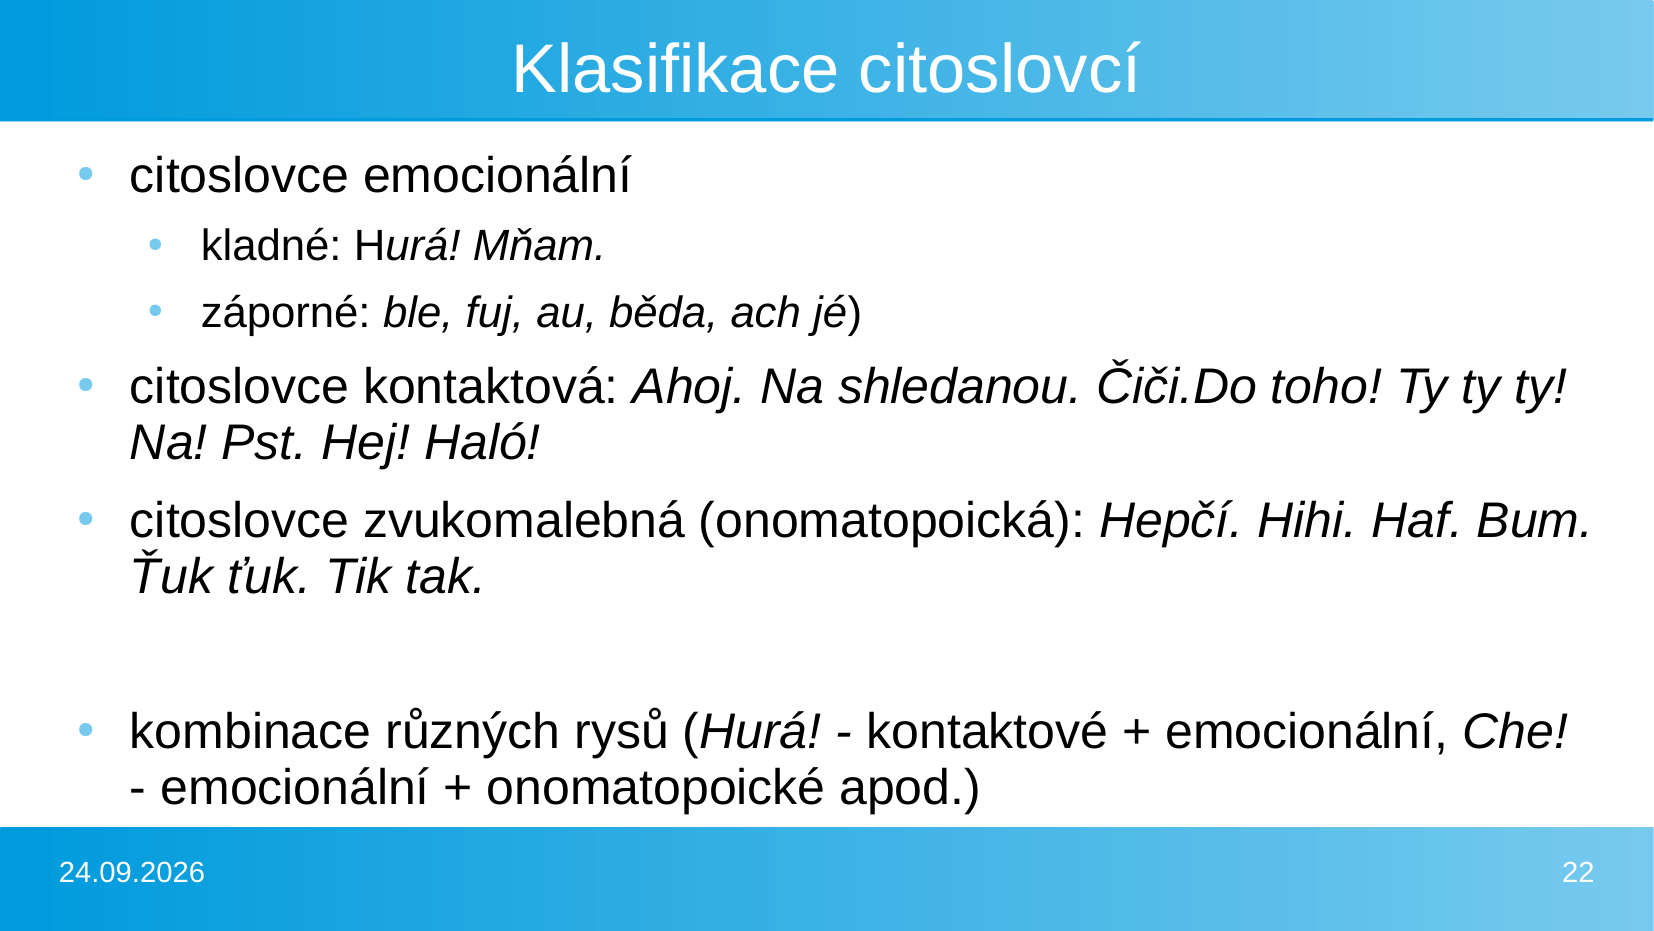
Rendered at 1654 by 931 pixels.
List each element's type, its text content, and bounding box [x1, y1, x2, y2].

list citoslovce emocionální kladné: Hurá! Mňam. záporné: ble, fuj, au, běda, ach jé) citoslovce kontaktová: Ahoj. Na shledanou. Čiči.Do toho! Ty ty ty! Na! Pst. Hej! Haló! citoslovce zvukomalebná (onomatopoická): Hepčí. Hihi. Haf. Bum. Ťuk ťuk. Tik tak. kombinace různých rysů (Hurá! - kontaktové + emocionální, Che! - emocionální + onomatopoické apod.) [59, 147, 1595, 827]
title Klasifikace citoslovcí [59, 29, 1595, 108]
